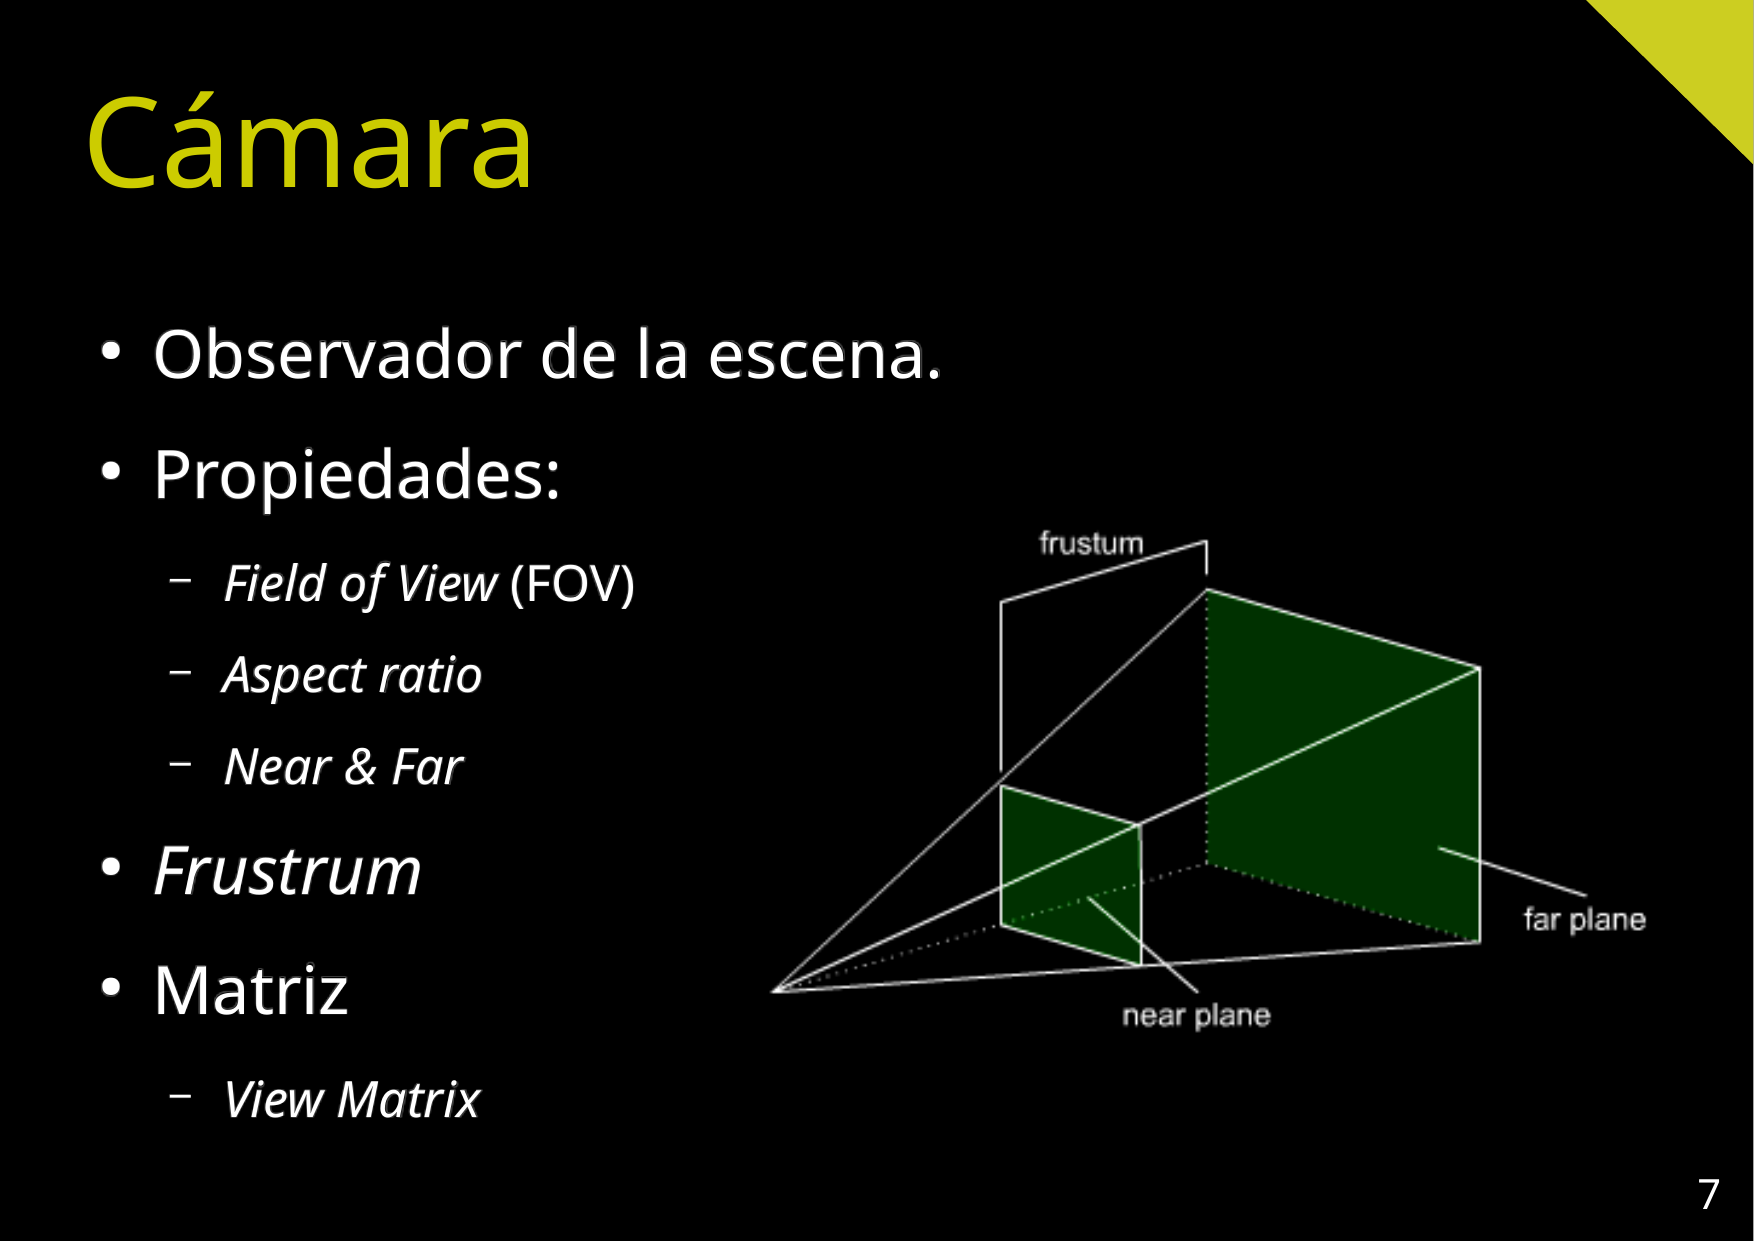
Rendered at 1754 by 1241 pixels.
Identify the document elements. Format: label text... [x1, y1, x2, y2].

title Cámara [82, 35, 1661, 243]
picture [732, 519, 1656, 1052]
list Observador de la escena. Propiedades: Field of View (FOV) Aspect ratio Near & Far Frustrum Matriz View Matrix [81, 307, 1660, 1126]
